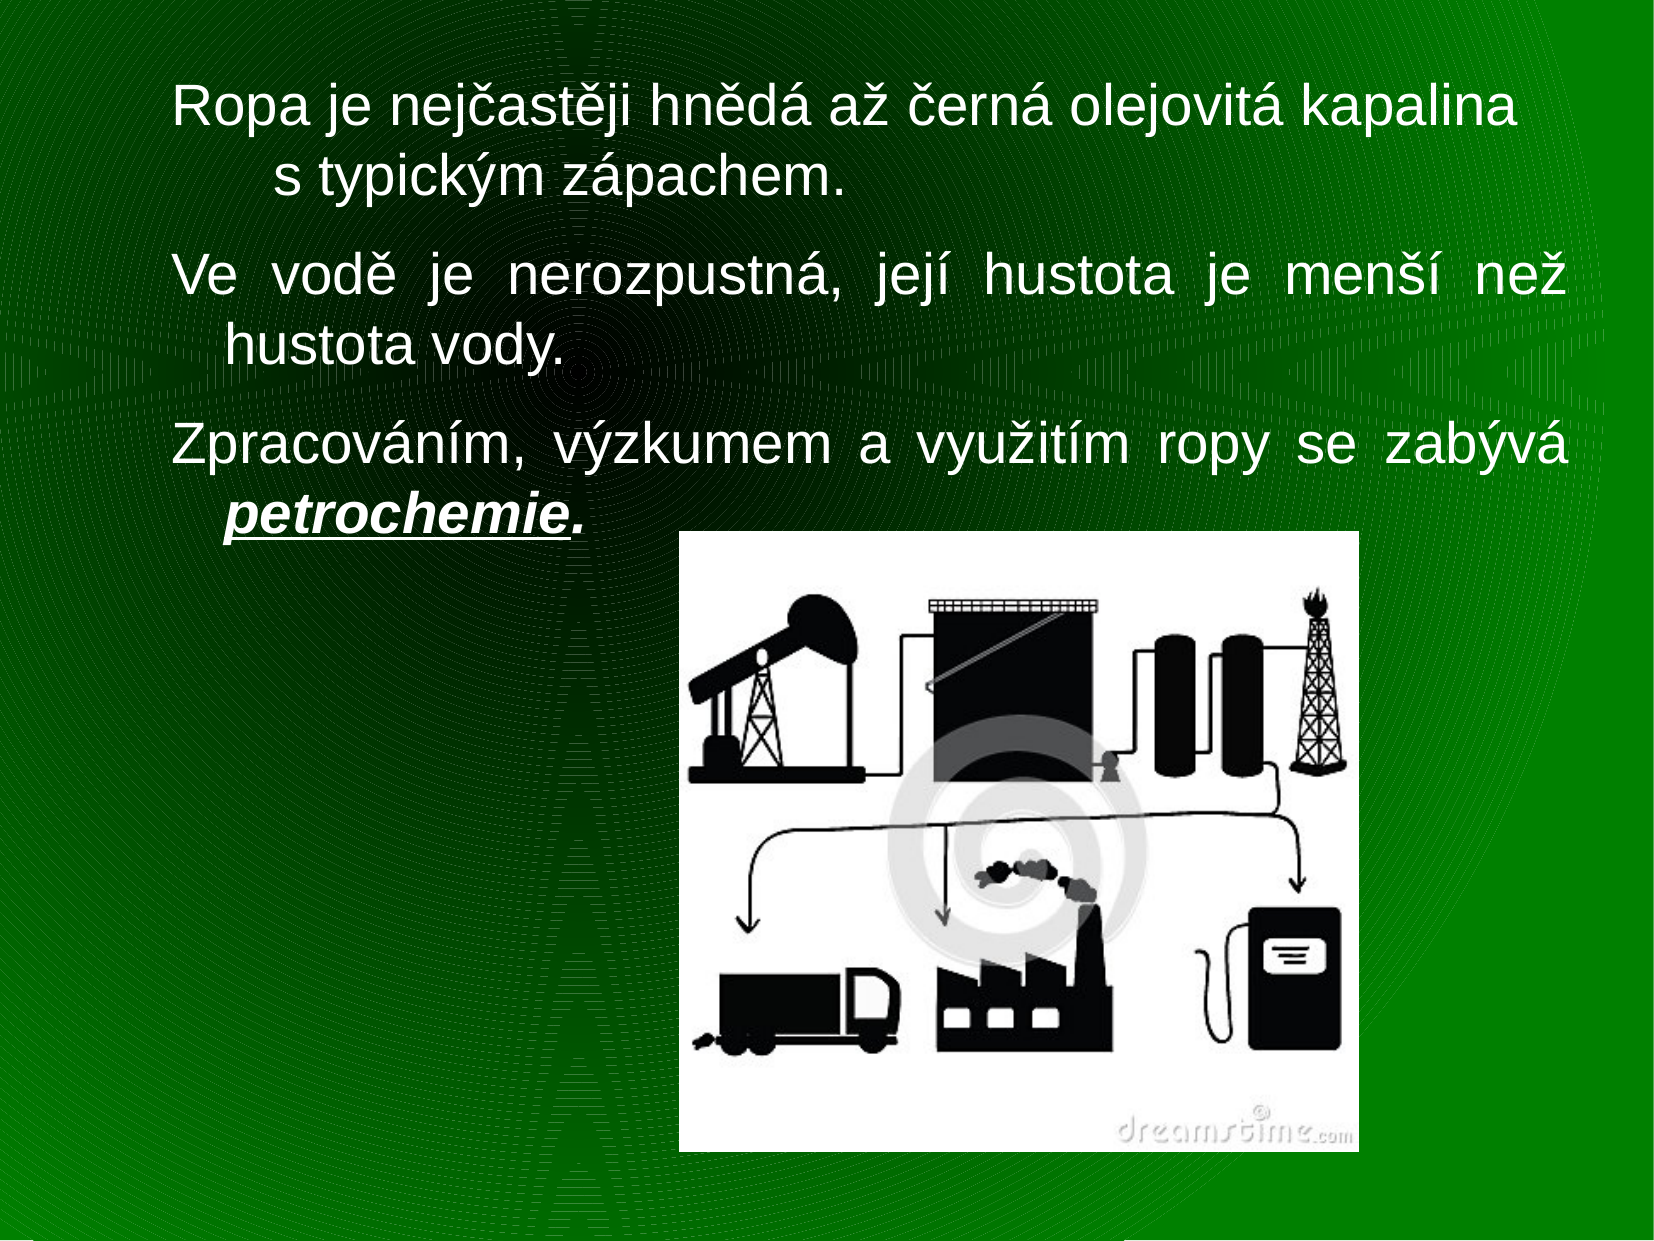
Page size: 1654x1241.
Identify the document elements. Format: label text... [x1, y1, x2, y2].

picture [679, 531, 1359, 1152]
list Ropa je nejčastěji hnědá až černá olejovitá kapalina s typickým zápachem. Ve vodě je nerozpustná, její hustota je menší než hustota vody. Zpracováním, výzkumem a využitím ropy se zabývá petrochemie. [82, 67, 1571, 933]
